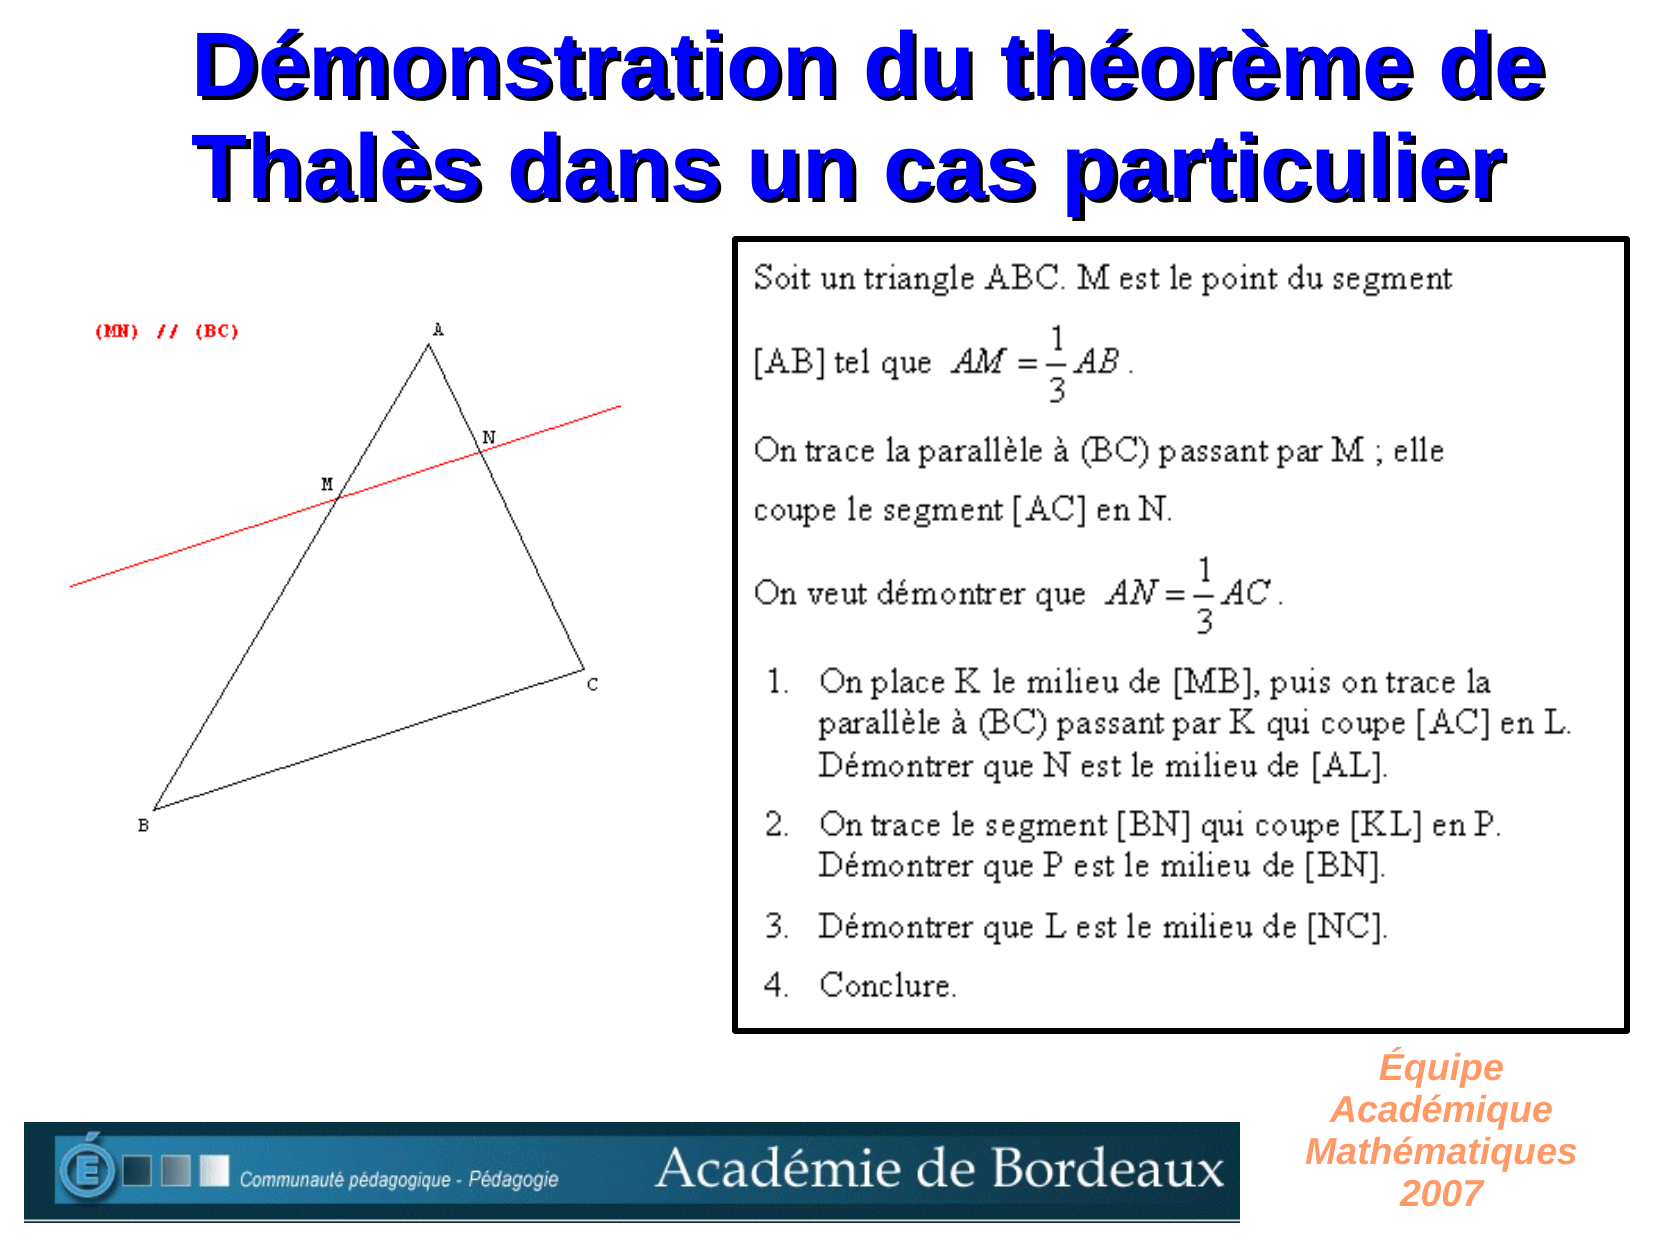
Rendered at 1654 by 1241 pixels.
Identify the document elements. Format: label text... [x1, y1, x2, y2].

text_box Équipe Académique Mathématiques 2007 [1305, 1046, 1641, 1223]
picture [204, 1127, 215, 1133]
text_box Démonstration du théorème de Thalès dans un cas particulier [177, 5, 1565, 226]
picture [738, 242, 1625, 1029]
picture [70, 295, 621, 852]
picture [24, 1122, 1240, 1223]
picture [278, 1129, 291, 1133]
